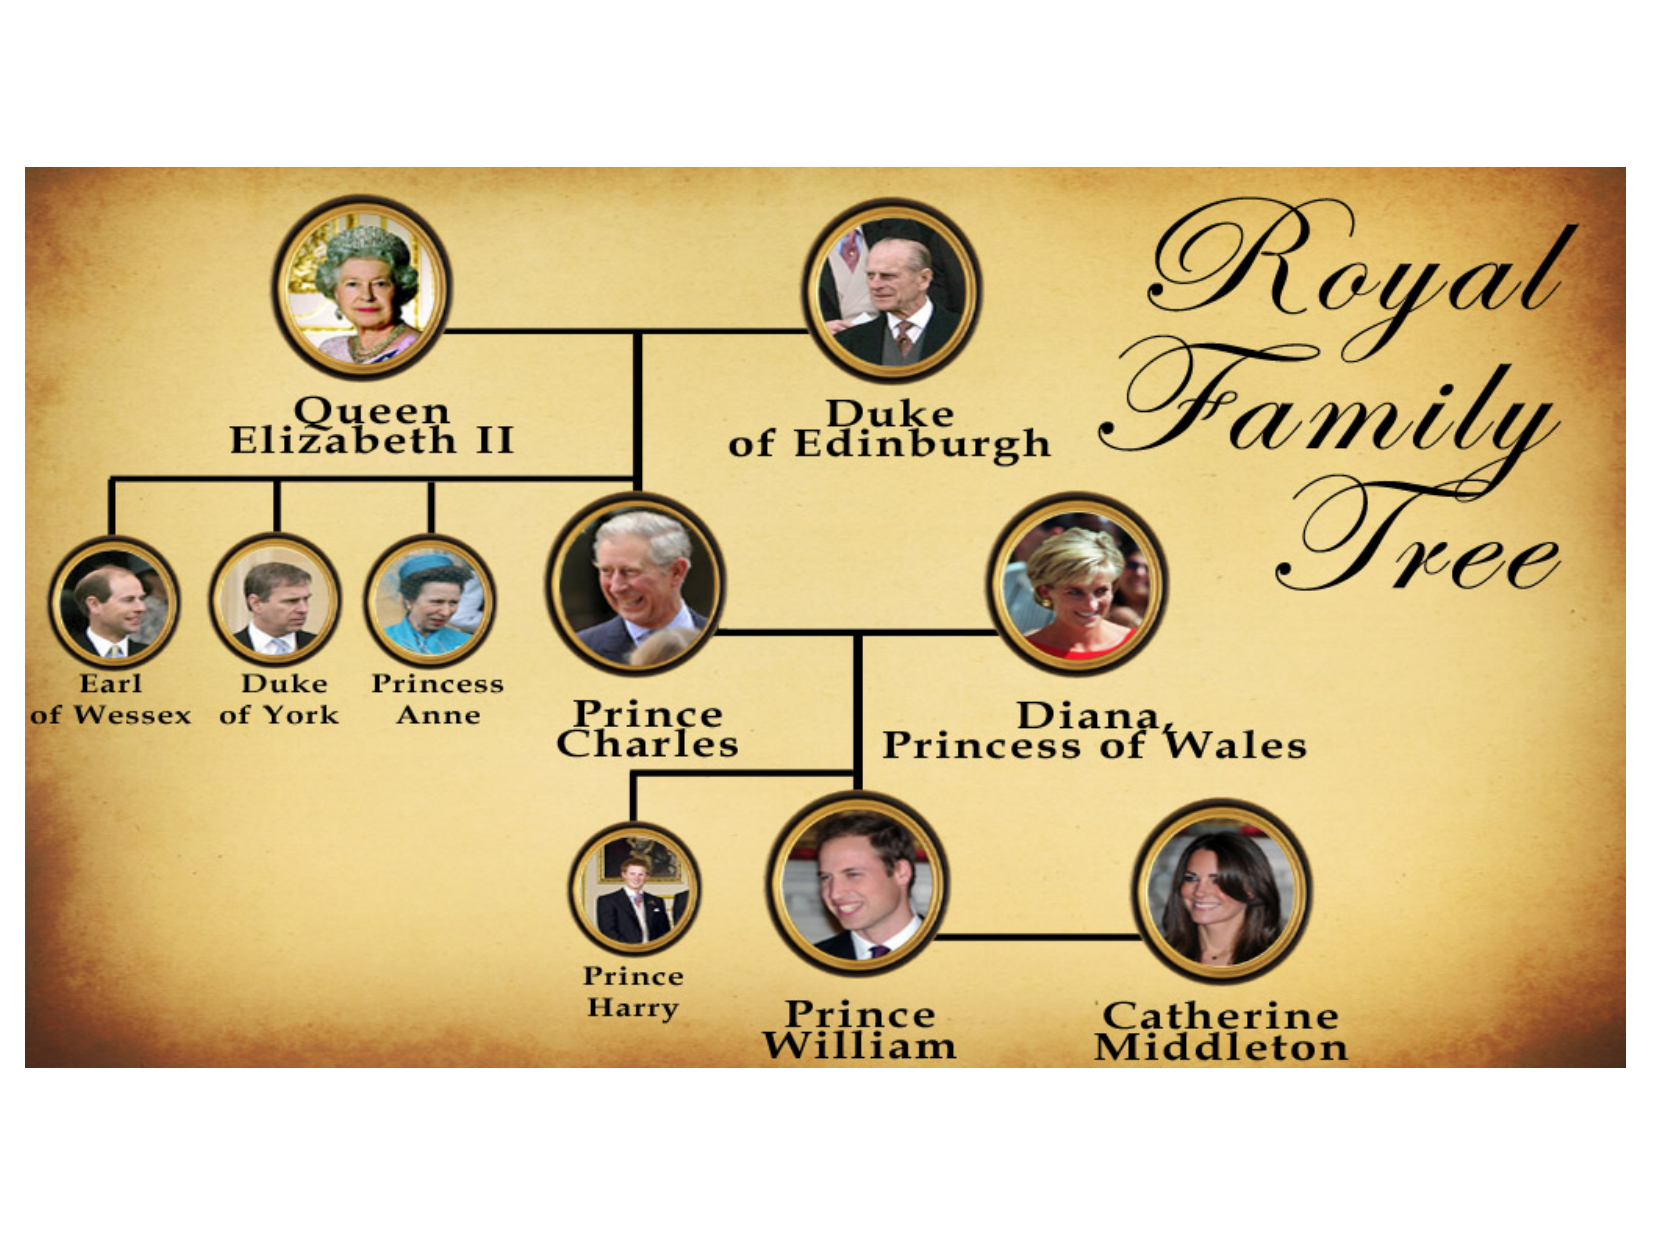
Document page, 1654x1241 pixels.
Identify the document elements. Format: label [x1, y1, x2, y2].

picture [25, 167, 1626, 1068]
